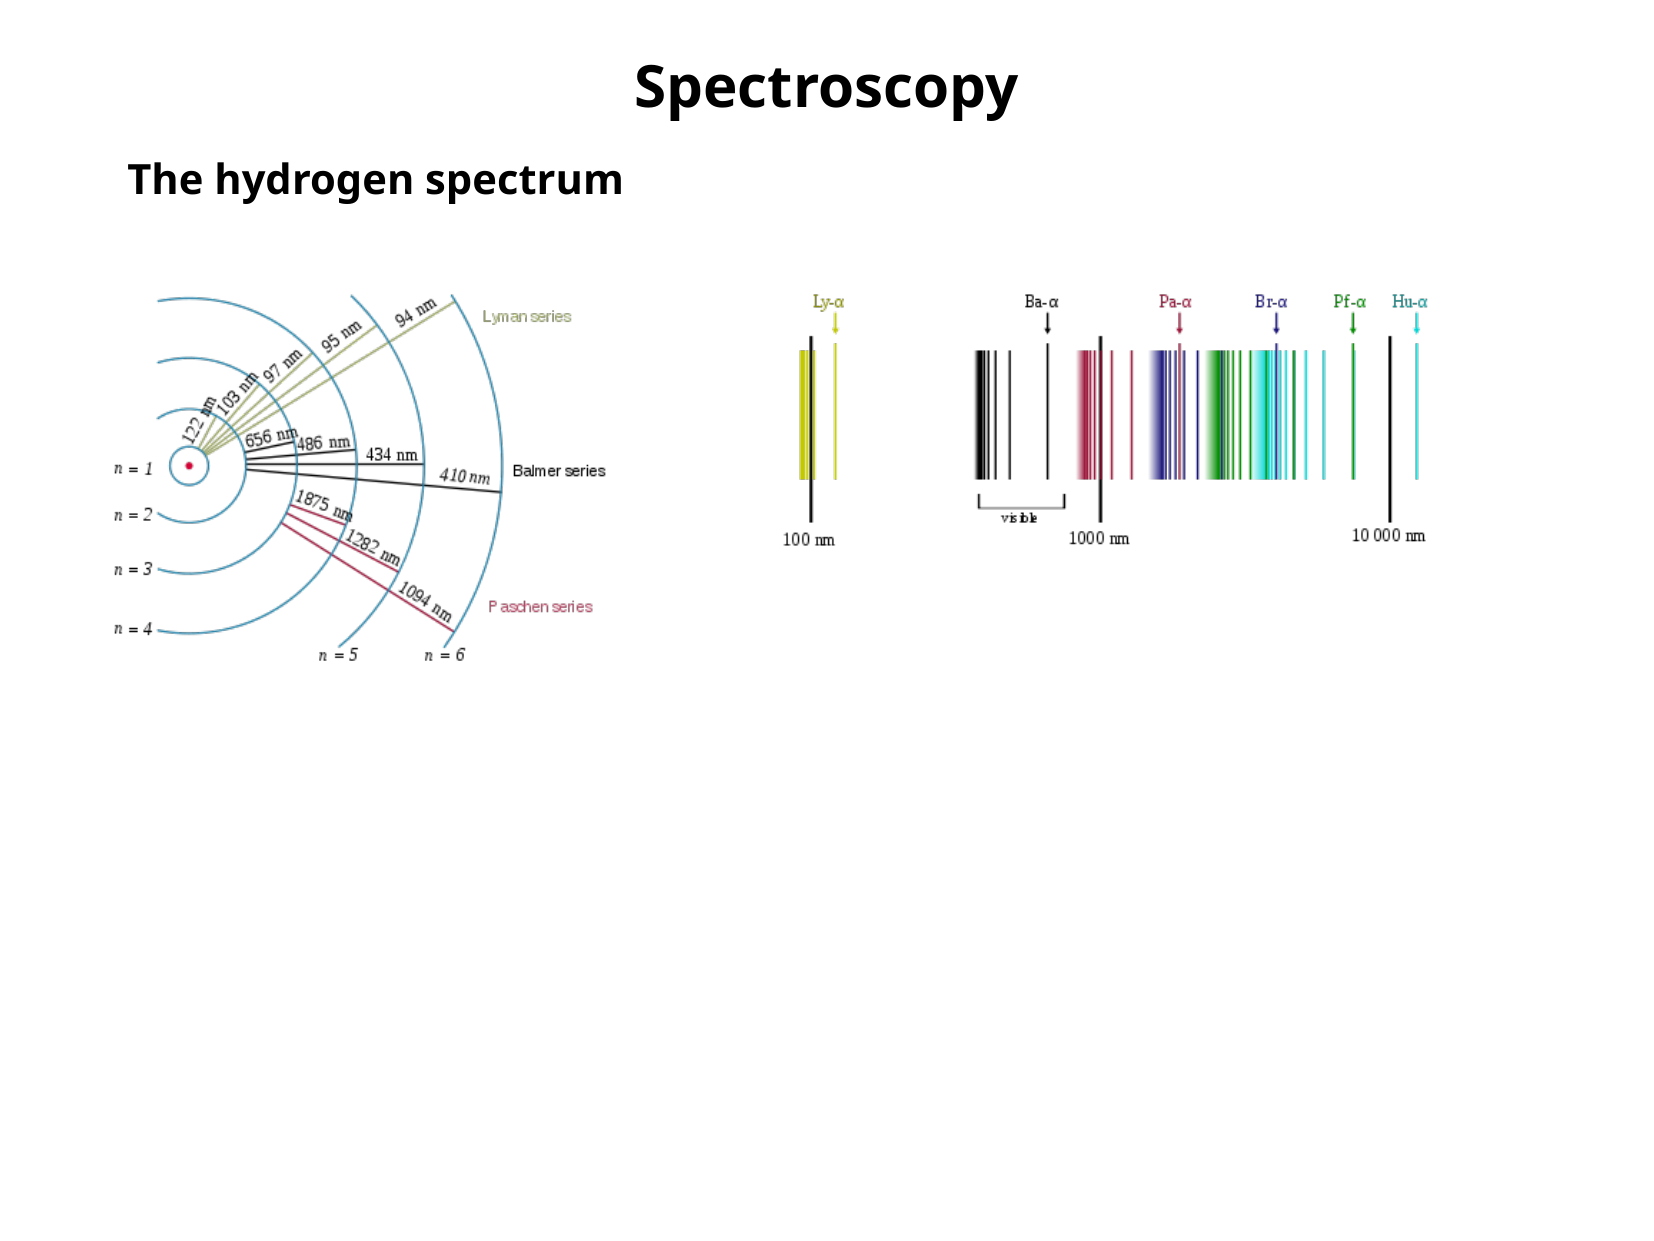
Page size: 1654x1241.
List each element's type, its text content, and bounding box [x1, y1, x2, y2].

text_box Spectroscopy [0, 37, 1654, 121]
picture [75, 262, 647, 692]
picture [748, 276, 1463, 563]
text_box The hydrogen spectrum [112, 142, 1538, 206]
